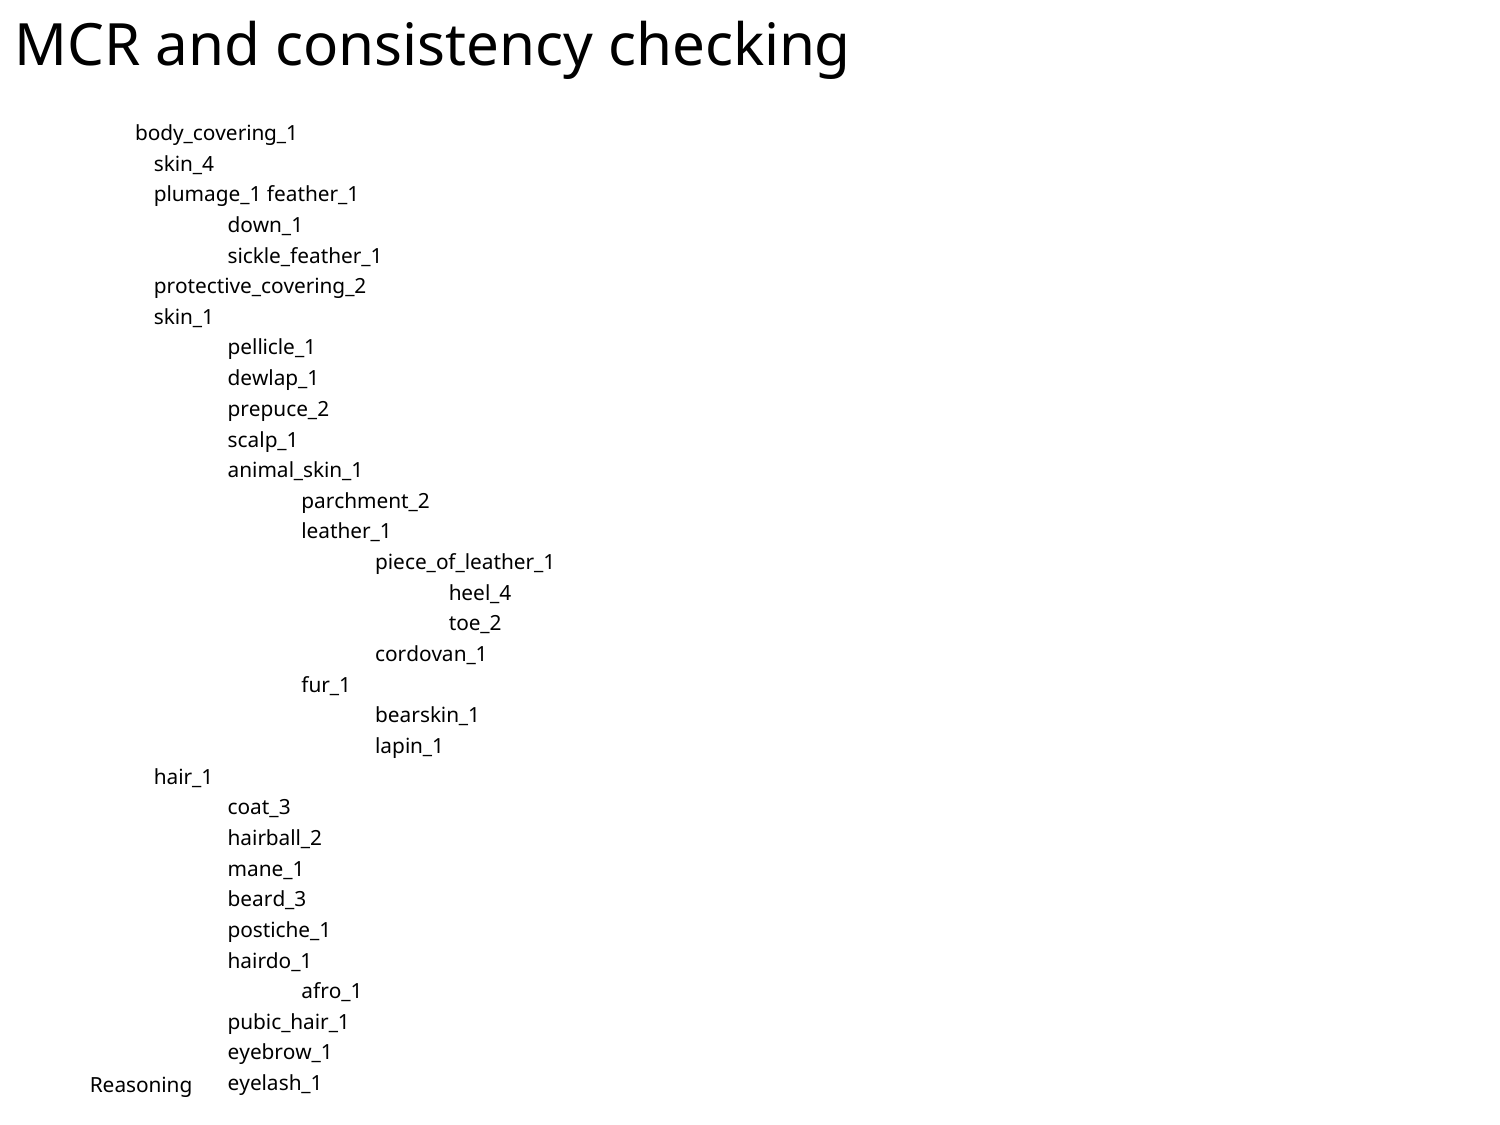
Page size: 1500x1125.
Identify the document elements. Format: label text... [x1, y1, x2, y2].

title MCR and consistency checking [0, 0, 1500, 86]
list body_covering_1 skin_4 plumage_1 feather_1 down_1 sickle_feather_1 protective_covering_2 skin_1 pellicle_1 dewlap_1 prepuce_2 scalp_1 animal_skin_1 parchment_2 leather_1 piece_of_leather_1 heel_4 toe_2 cordovan_1 fur_1 bearskin_1 lapin_1 hair_1 coat_3 hairball_2 mane_1 beard_3 postiche_1 hairdo_1 afro_1 pubic_hair_1 eyebrow_1 eyelash_1 [75, 112, 1438, 1008]
